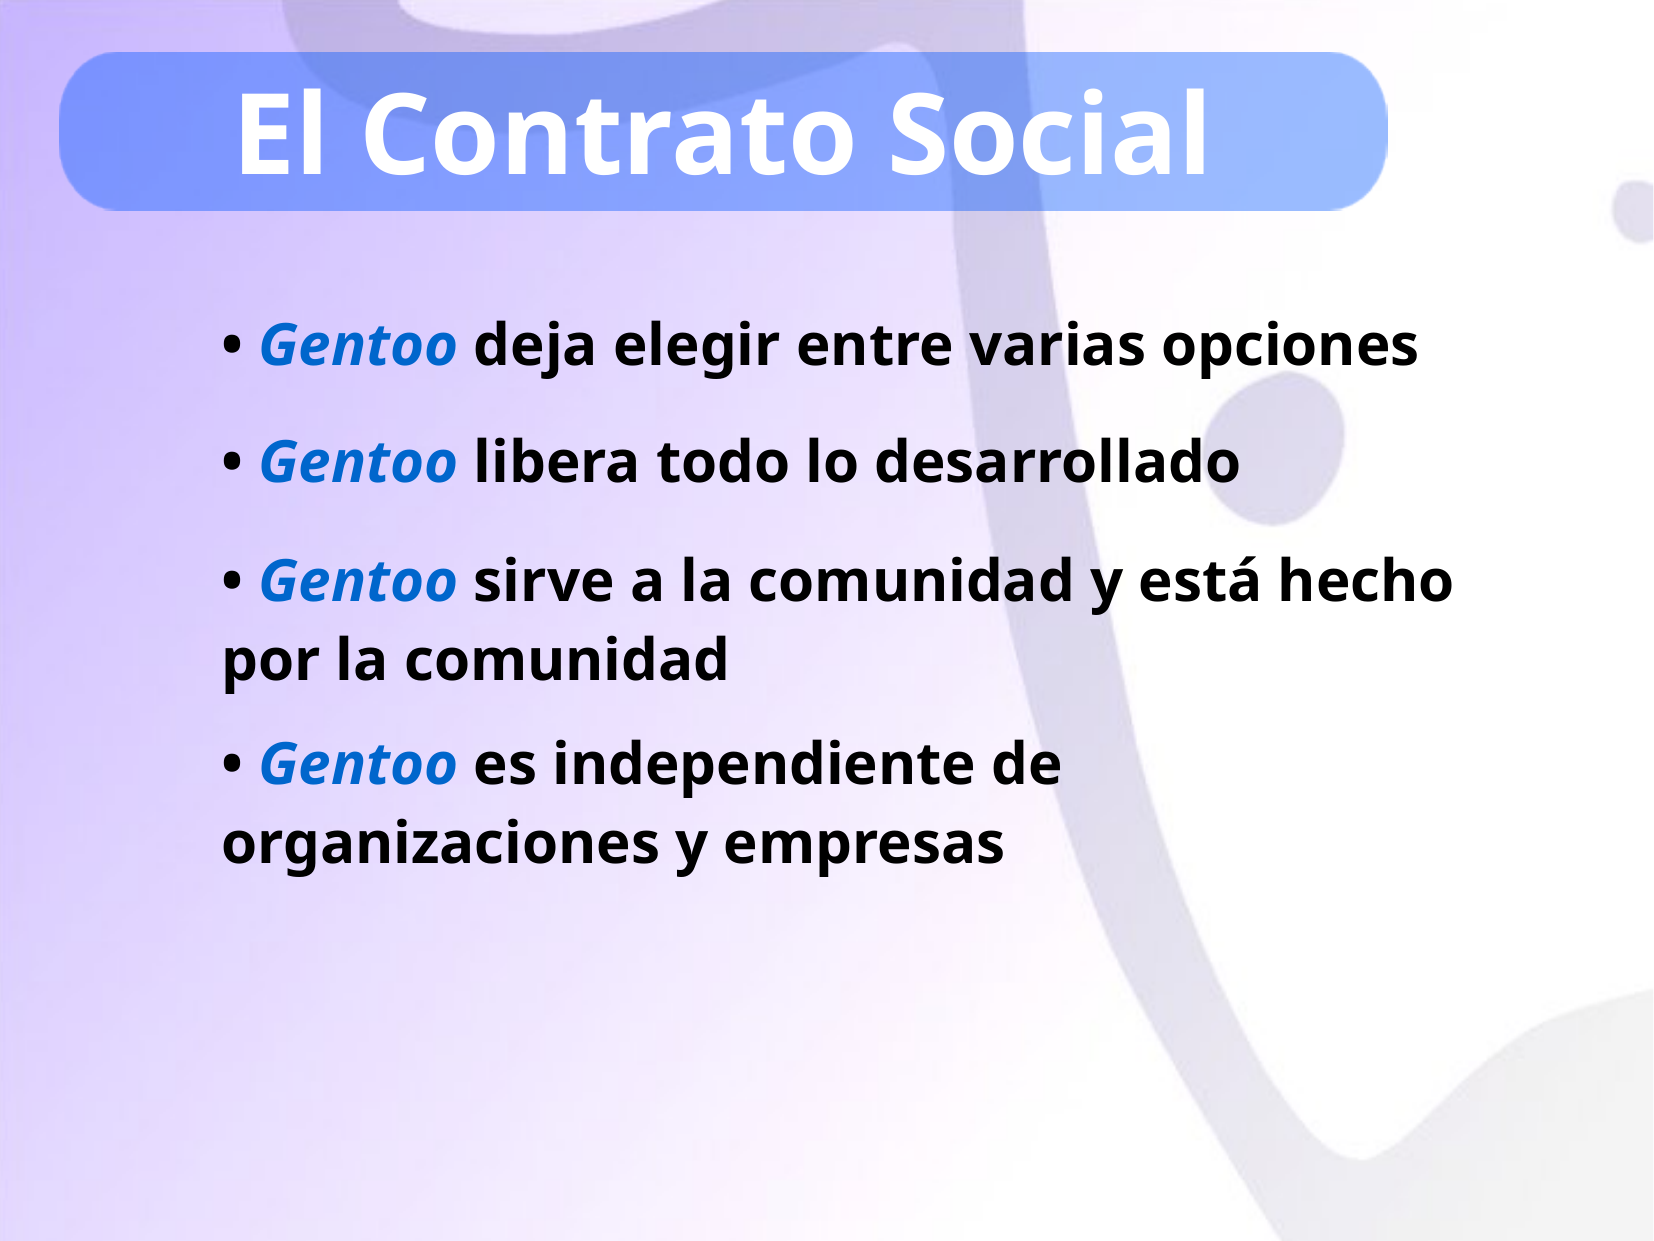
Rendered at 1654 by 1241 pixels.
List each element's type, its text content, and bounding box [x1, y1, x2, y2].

text_box • Gentoo libera todo lo desarrollado [206, 413, 1388, 506]
text_box • Gentoo sirve a la comunidad y está hecho por la comunidad [206, 531, 1565, 701]
picture [0, 0, 1654, 1241]
text_box • Gentoo deja elegir entre varias opciones [206, 295, 1565, 388]
text_box • Gentoo es independiente de organizaciones y empresas [206, 714, 1418, 884]
